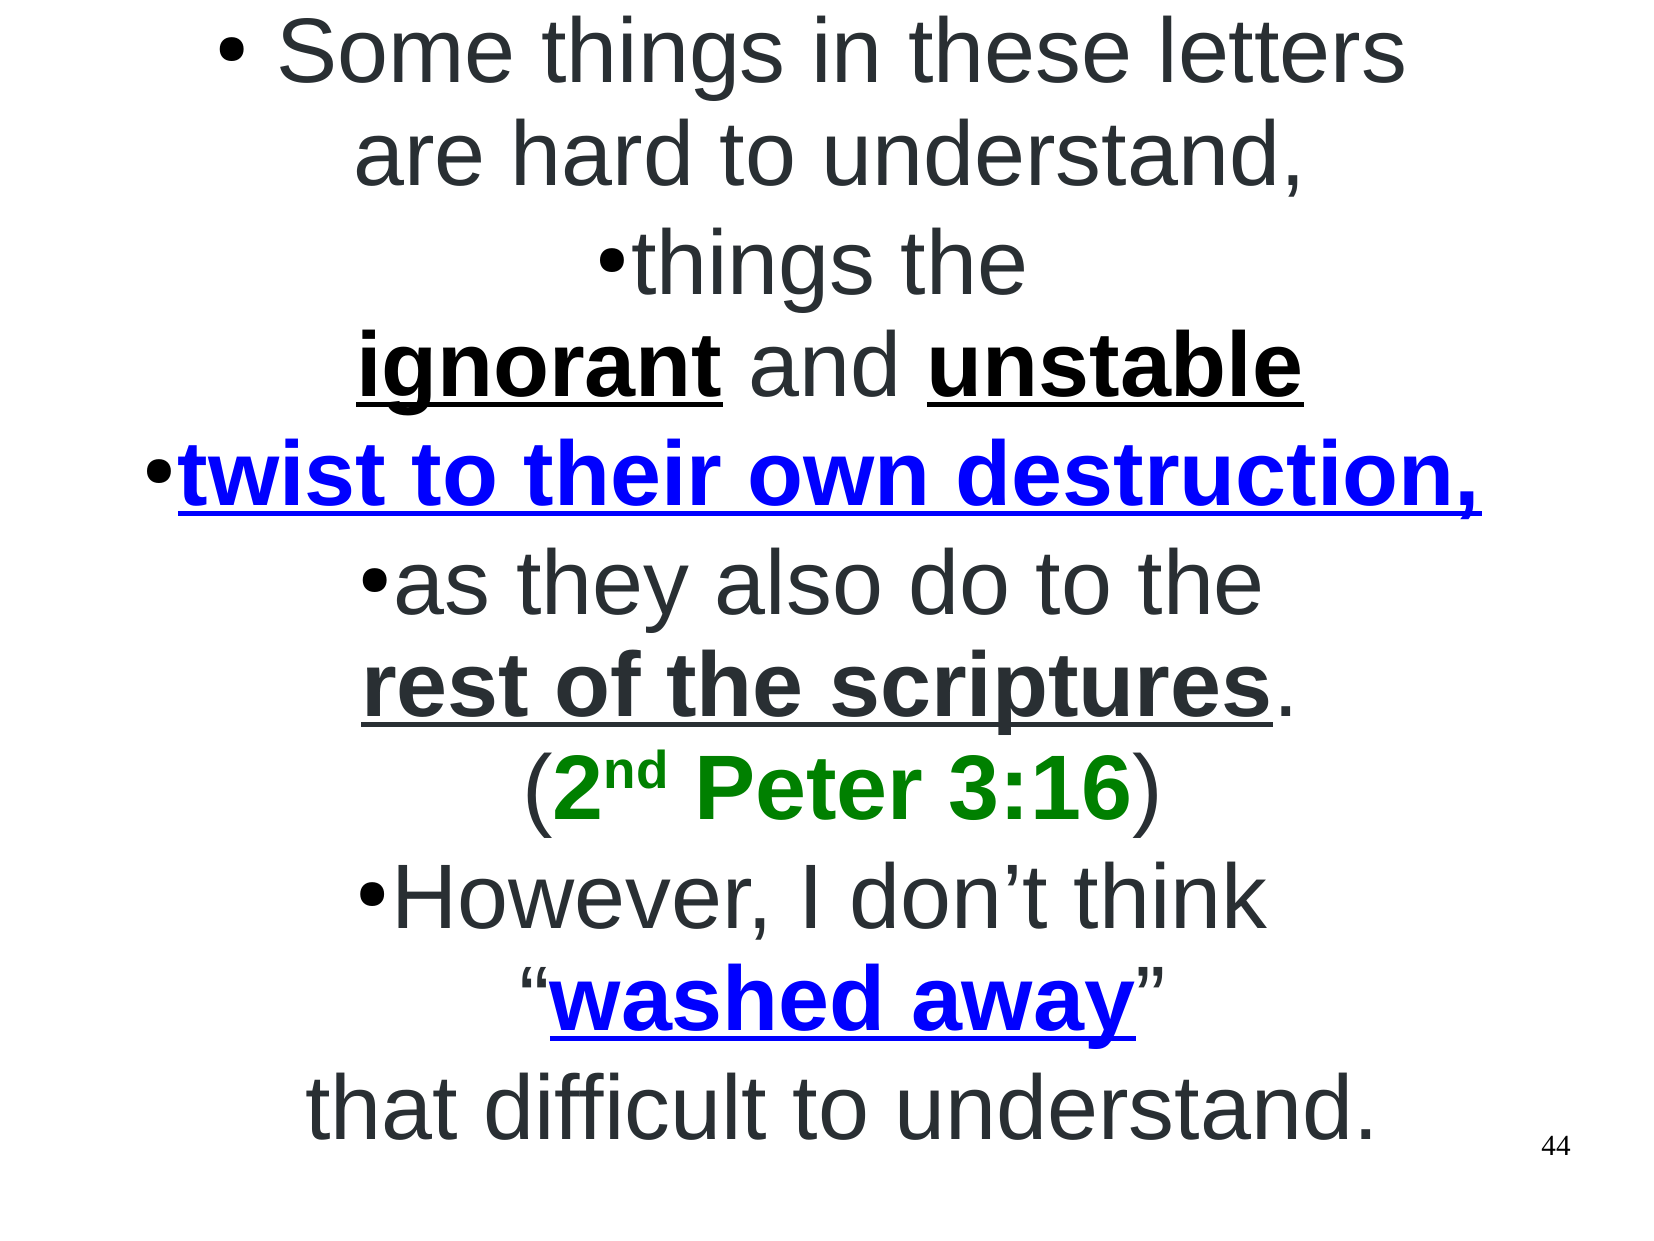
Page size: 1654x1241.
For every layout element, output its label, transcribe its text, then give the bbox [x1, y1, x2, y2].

list Some things in these letters are hard to understand, things the ignorant and unstable twist to their own destruction, as they also do to the rest of the scriptures. (2nd Peter 3:16) However, I don’t think “washed away” that difficult to understand. [0, 0, 1651, 1238]
